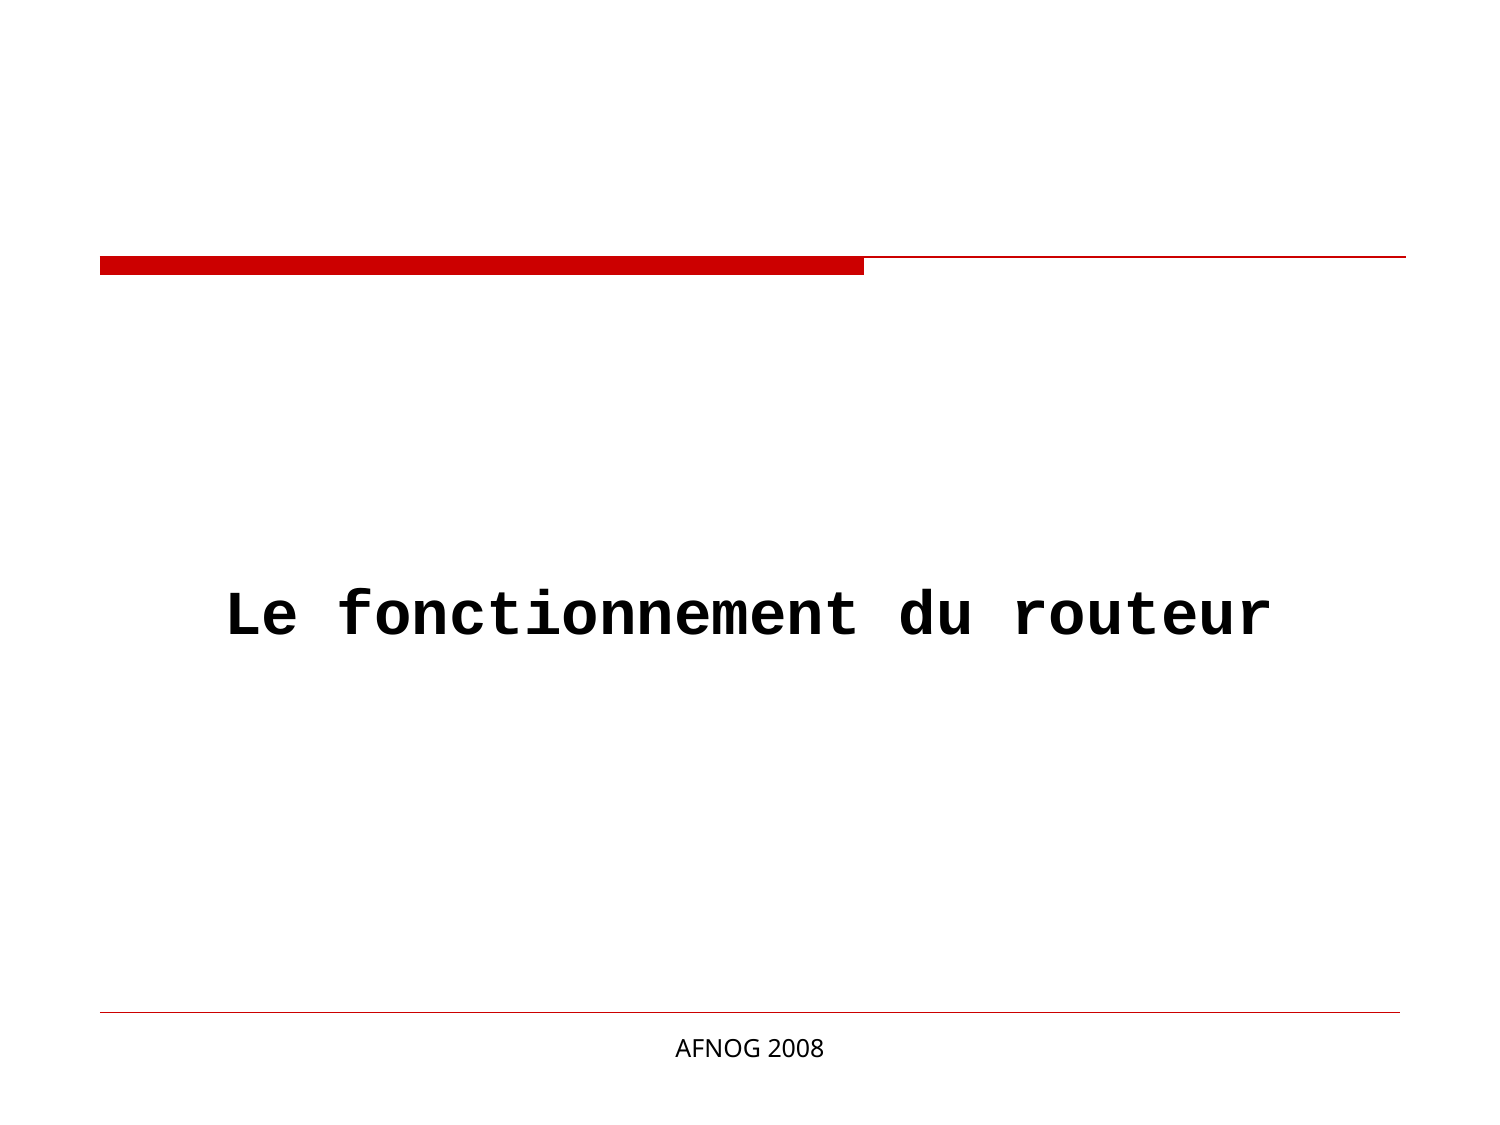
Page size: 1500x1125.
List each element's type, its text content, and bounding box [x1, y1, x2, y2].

list Le fonctionnement du routeur [92, 287, 1406, 988]
text_box AFNOG 2008 [512, 1024, 988, 1103]
